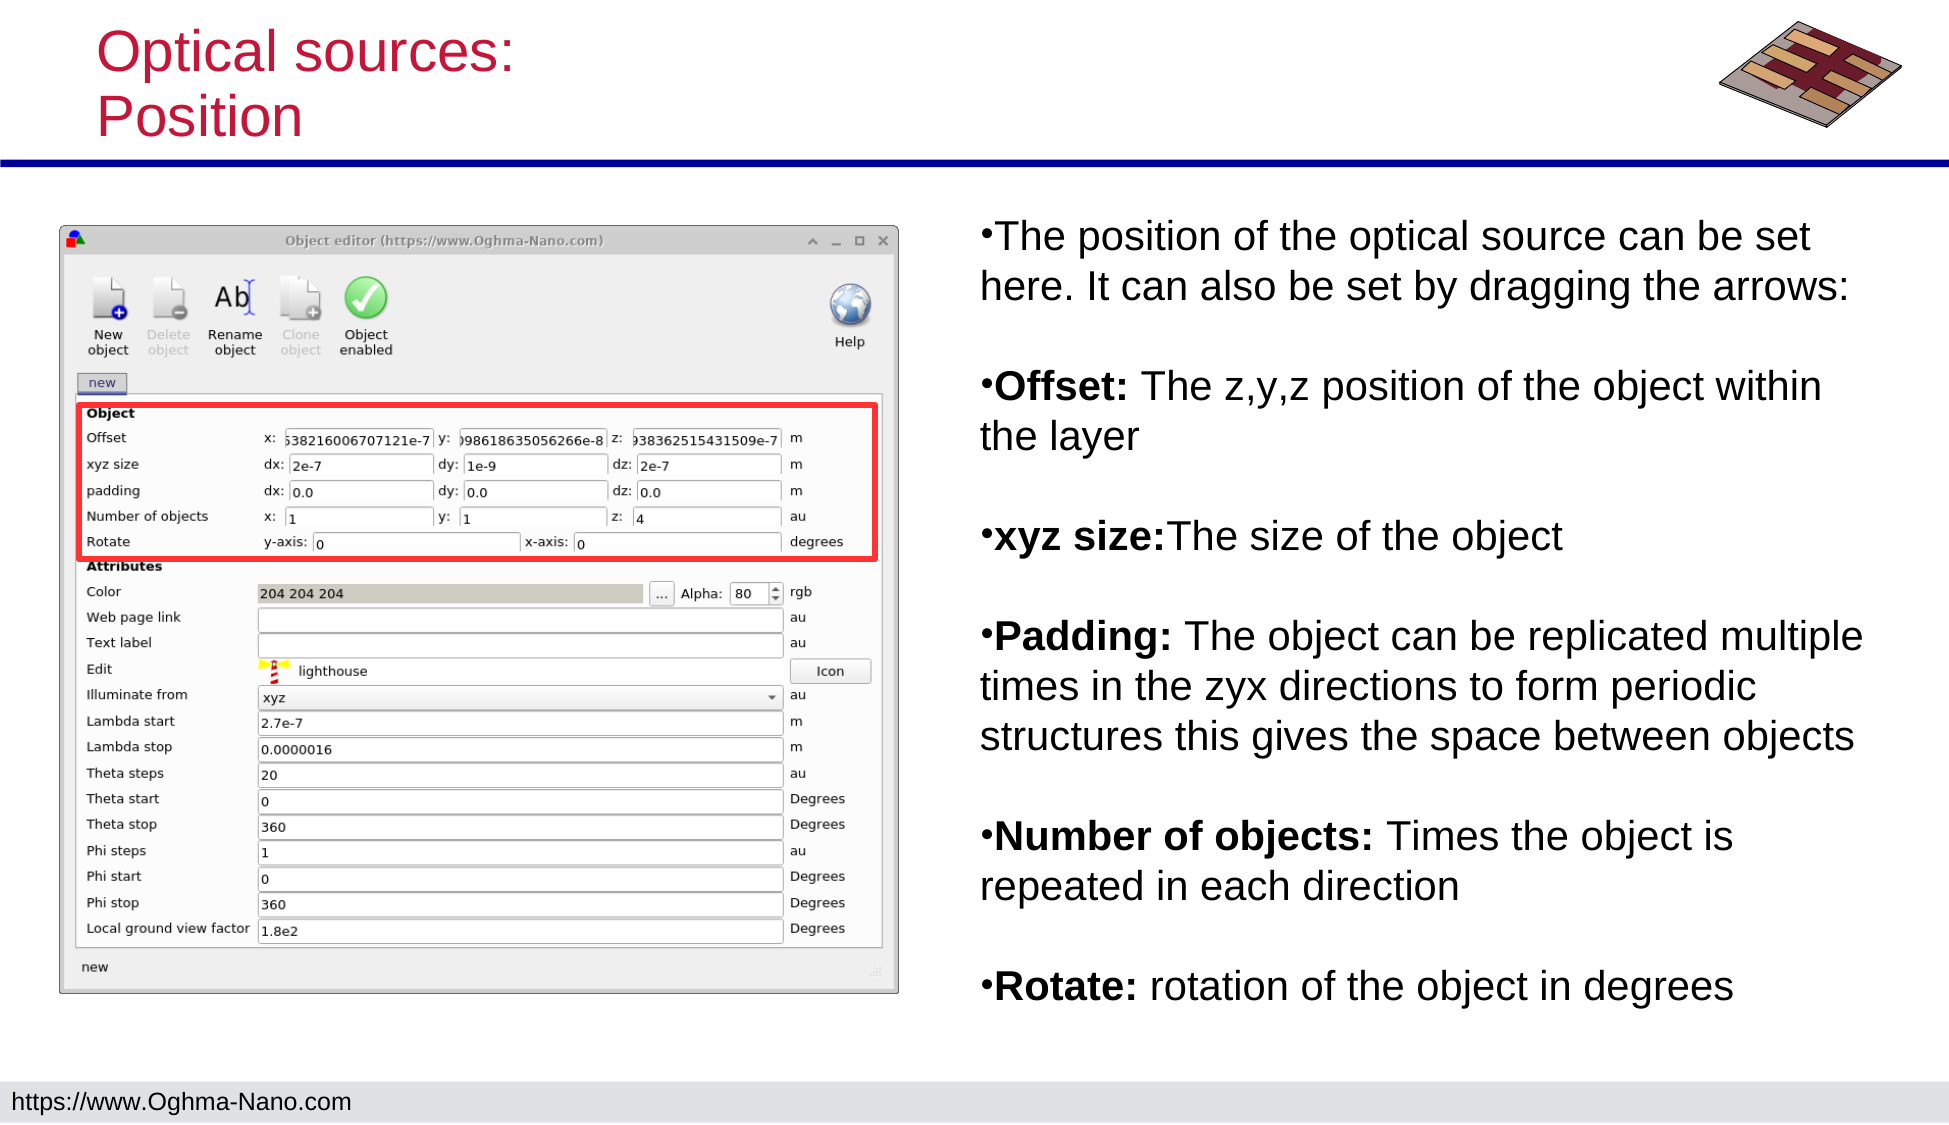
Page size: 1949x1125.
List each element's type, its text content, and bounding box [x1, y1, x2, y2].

picture [59, 225, 899, 994]
title Optical sources: Position [81, 10, 1690, 157]
text_box The position of the optical source can be set here. It can also be set by dragging the arrows: Offset: The z,y,z position of the object within the layer xyz size:The size of the object Padding: The object can be replicated multiple times in the zyx directions to form periodic structures this gives the space between objects Number of objects: Times the object is repeated in each direction Rotate: rotation of the object in degrees [964, 201, 1902, 1017]
